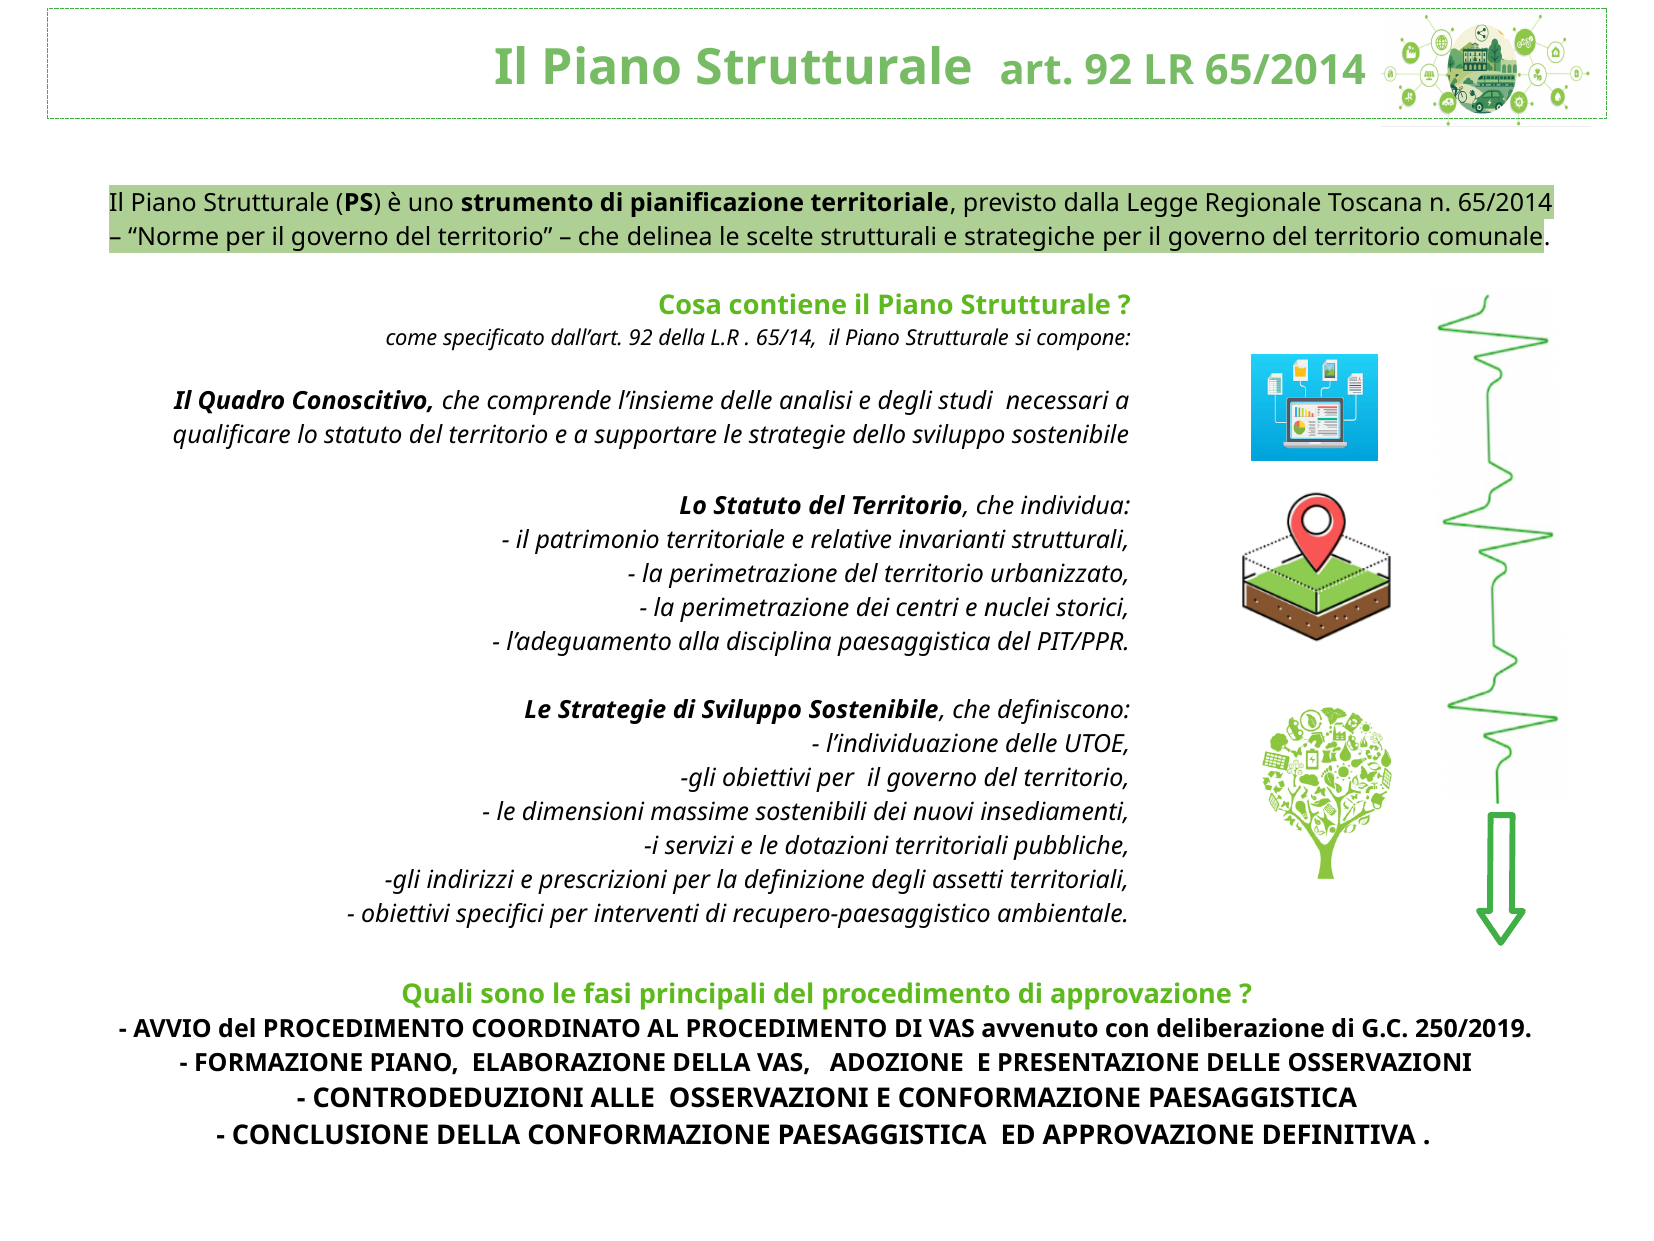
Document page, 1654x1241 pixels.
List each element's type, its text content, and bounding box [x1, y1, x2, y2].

picture [1429, 283, 1570, 805]
text_box Il Piano Strutturale (PS) è uno strumento di pianificazione territoriale, previsto dalla Legge Regionale Toscana n. 65/2014 – “Norme per il governo del territorio” – che delinea le scelte strutturali e strategiche per il governo del territorio comunale. [94, 177, 1571, 383]
text_box Quali sono le fasi principali del procedimento di approvazione ? - AVVIO del PROCEDIMENTO COORDINATO AL PROCEDIMENTO DI VAS avvenuto con deliberazione di G.C. 250/2019. - FORMAZIONE PIANO, ELABORAZIONE DELLA VAS, ADOZIONE E PRESENTAZIONE DELLE OSSERVAZIONI - CONTRODEDUZIONI ALLE OSSERVAZIONI E CONFORMAZIONE PAESAGGISTICA - CONCLUSIONE DELLA CONFORMAZIONE PAESAGGISTICA ED APPROVAZIONE DEFINITIVA . [106, 974, 1548, 1188]
picture [1251, 354, 1378, 448]
picture [1381, 119, 1591, 127]
text_box Cosa contiene il Piano Strutturale ? come specificato dall’art. 92 della L.R . 65/14, il Piano Strutturale si compone: Il Quadro Conoscitivo, che comprende l’insieme delle analisi e degli studi necessari a qualificare lo statuto del territorio e a supportare le strategie dello sviluppo sostenibile Lo Statuto del Territorio, che individua: - il patrimonio territoriale e relative invarianti strutturali, - la perimetrazione del territorio urbanizzato, - la perimetrazione dei centri e nuclei storici, - l’adeguamento alla disciplina paesaggistica del PIT/PPR. Le Strategie di Sviluppo Sostenibile, che definiscono: - l’individuazione delle UTOE, -gli obiettivi per il governo del territorio, - le dimensioni massime sostenibili dei nuovi insediamenti, -i servizi e le dotazioni territoriali pubbliche, -gli indirizzi e prescrizioni per la definizione degli assetti territoriali, - obiettivi specifici per interventi di recupero-paesaggistico ambientale. [94, 278, 1146, 1006]
picture [1228, 484, 1406, 650]
title Il Piano Strutturale art. 92 LR 65/2014 [47, 8, 1607, 119]
picture [1240, 706, 1407, 886]
